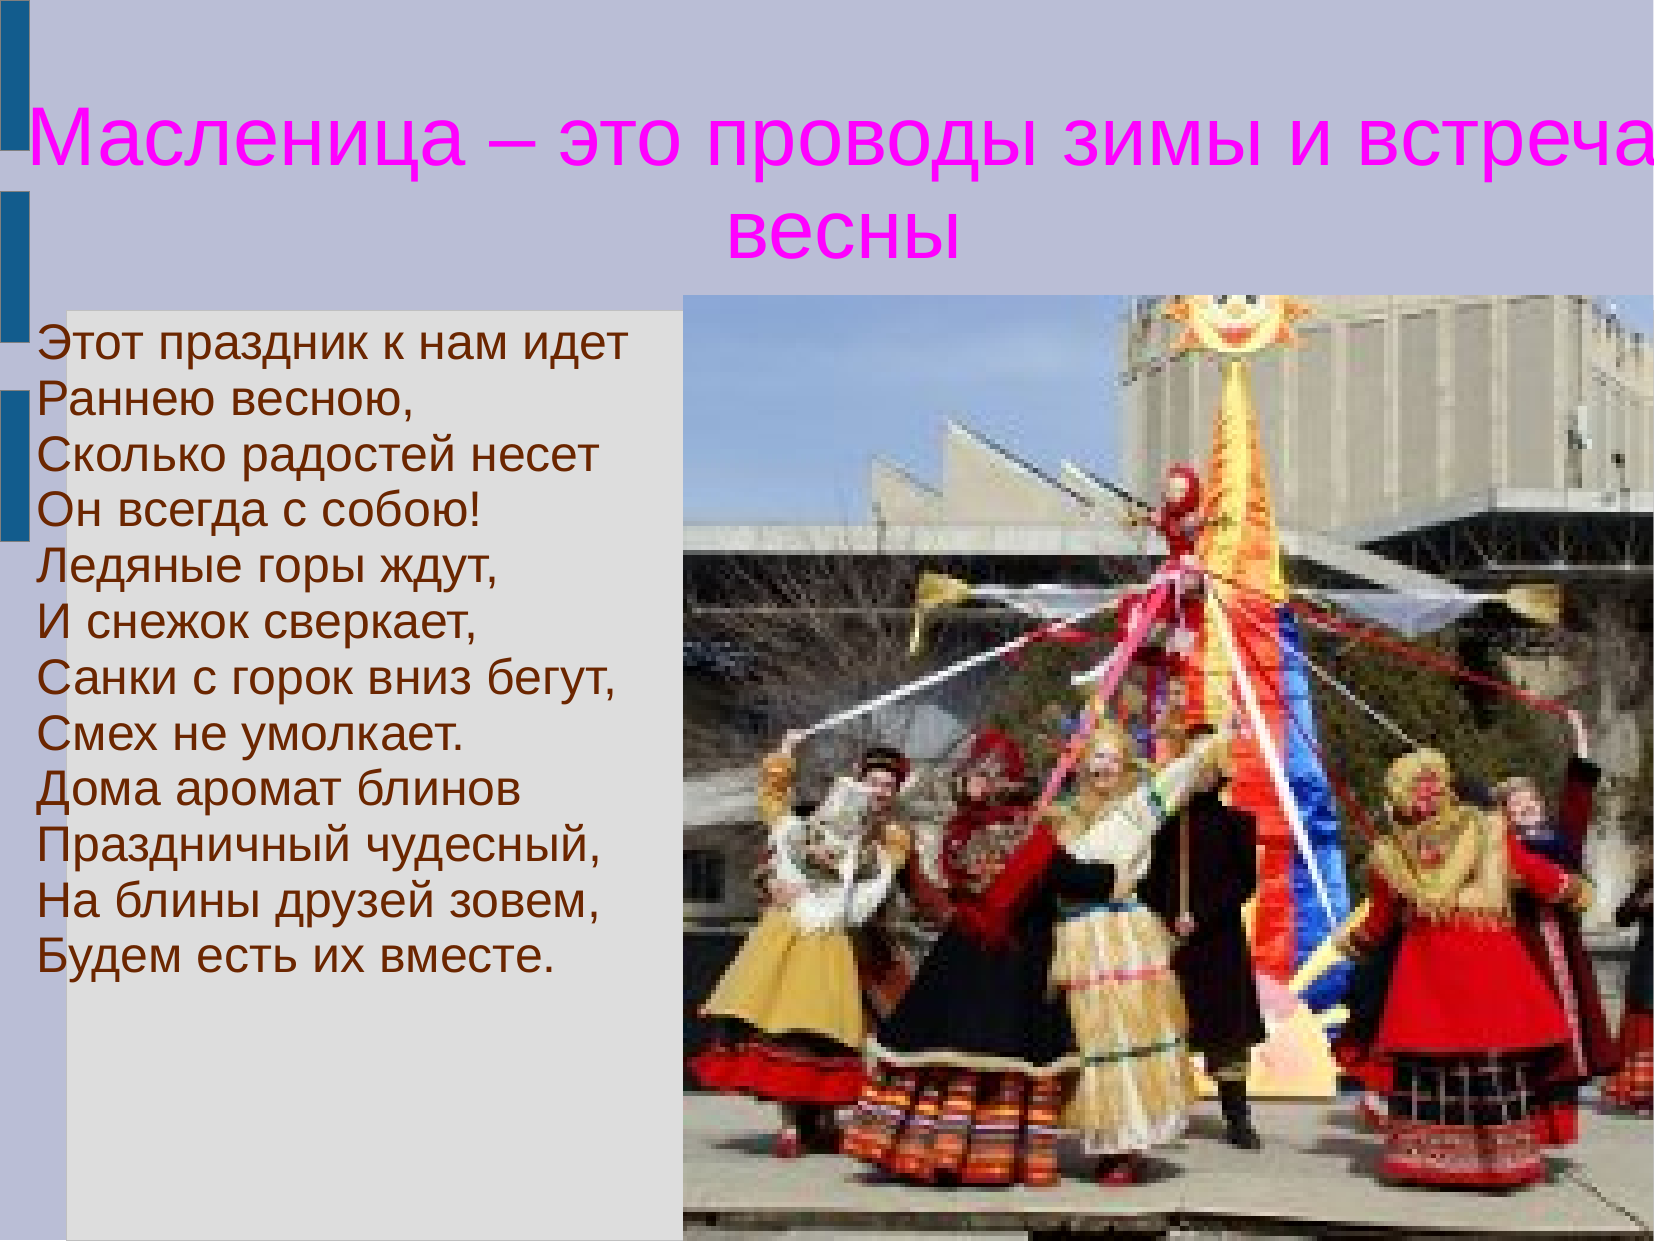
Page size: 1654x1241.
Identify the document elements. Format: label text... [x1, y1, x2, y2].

text_box Этот праздник к нам идет Раннею весною, Сколько радостей несет Он всегда с собою! Ледяные горы ждут, И снежок сверкает, Санки с горок вниз бегут, Смех не умолкает. Дома аромат блинов Праздничный чудесный, На блины друзей зовем, Будем есть их вместе. [21, 307, 683, 1229]
text_box Масленица – это проводы зимы и встреча весны [12, 82, 1654, 367]
picture [683, 295, 1654, 1241]
